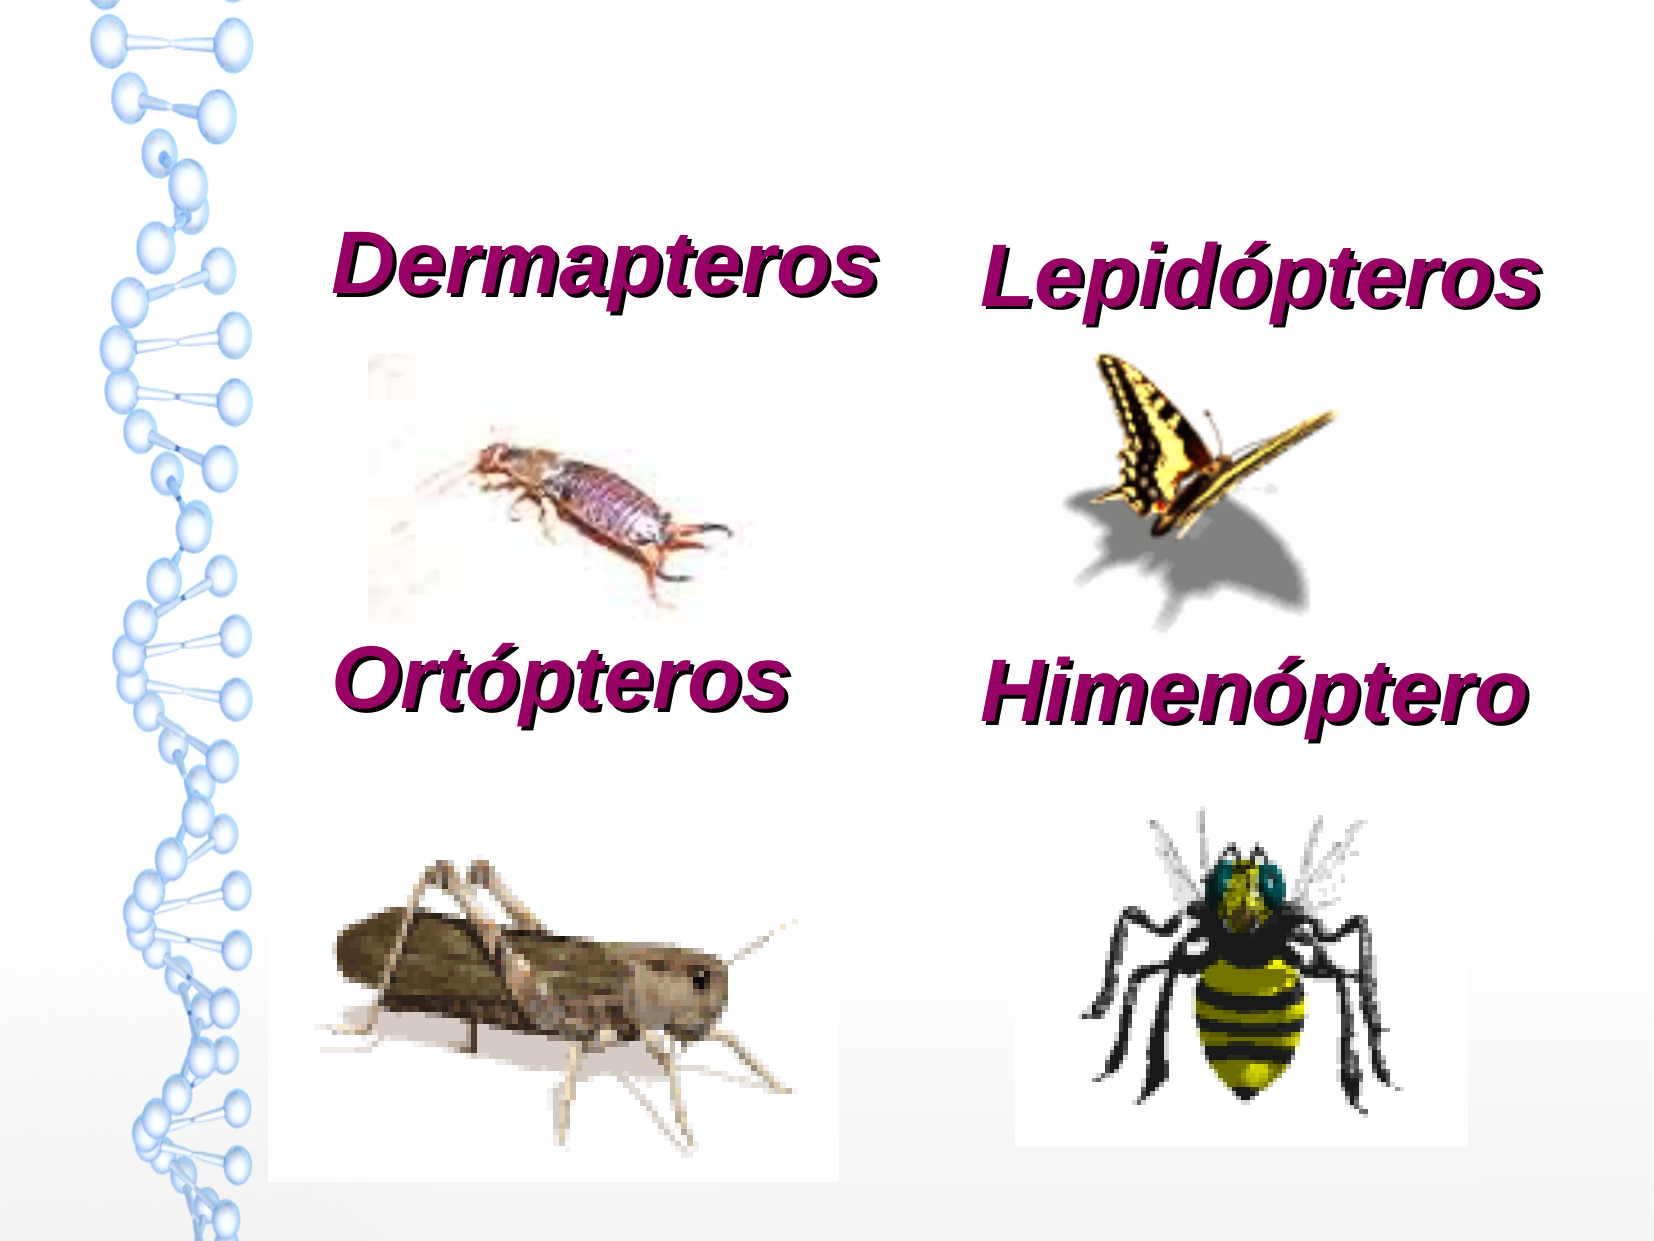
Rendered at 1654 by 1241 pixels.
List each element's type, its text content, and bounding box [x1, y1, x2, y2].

list Lepidópteros Himenóptero [909, 225, 1558, 945]
list Dermapteros Ortópteros [261, 212, 910, 932]
picture [0, 0, 1654, 1241]
